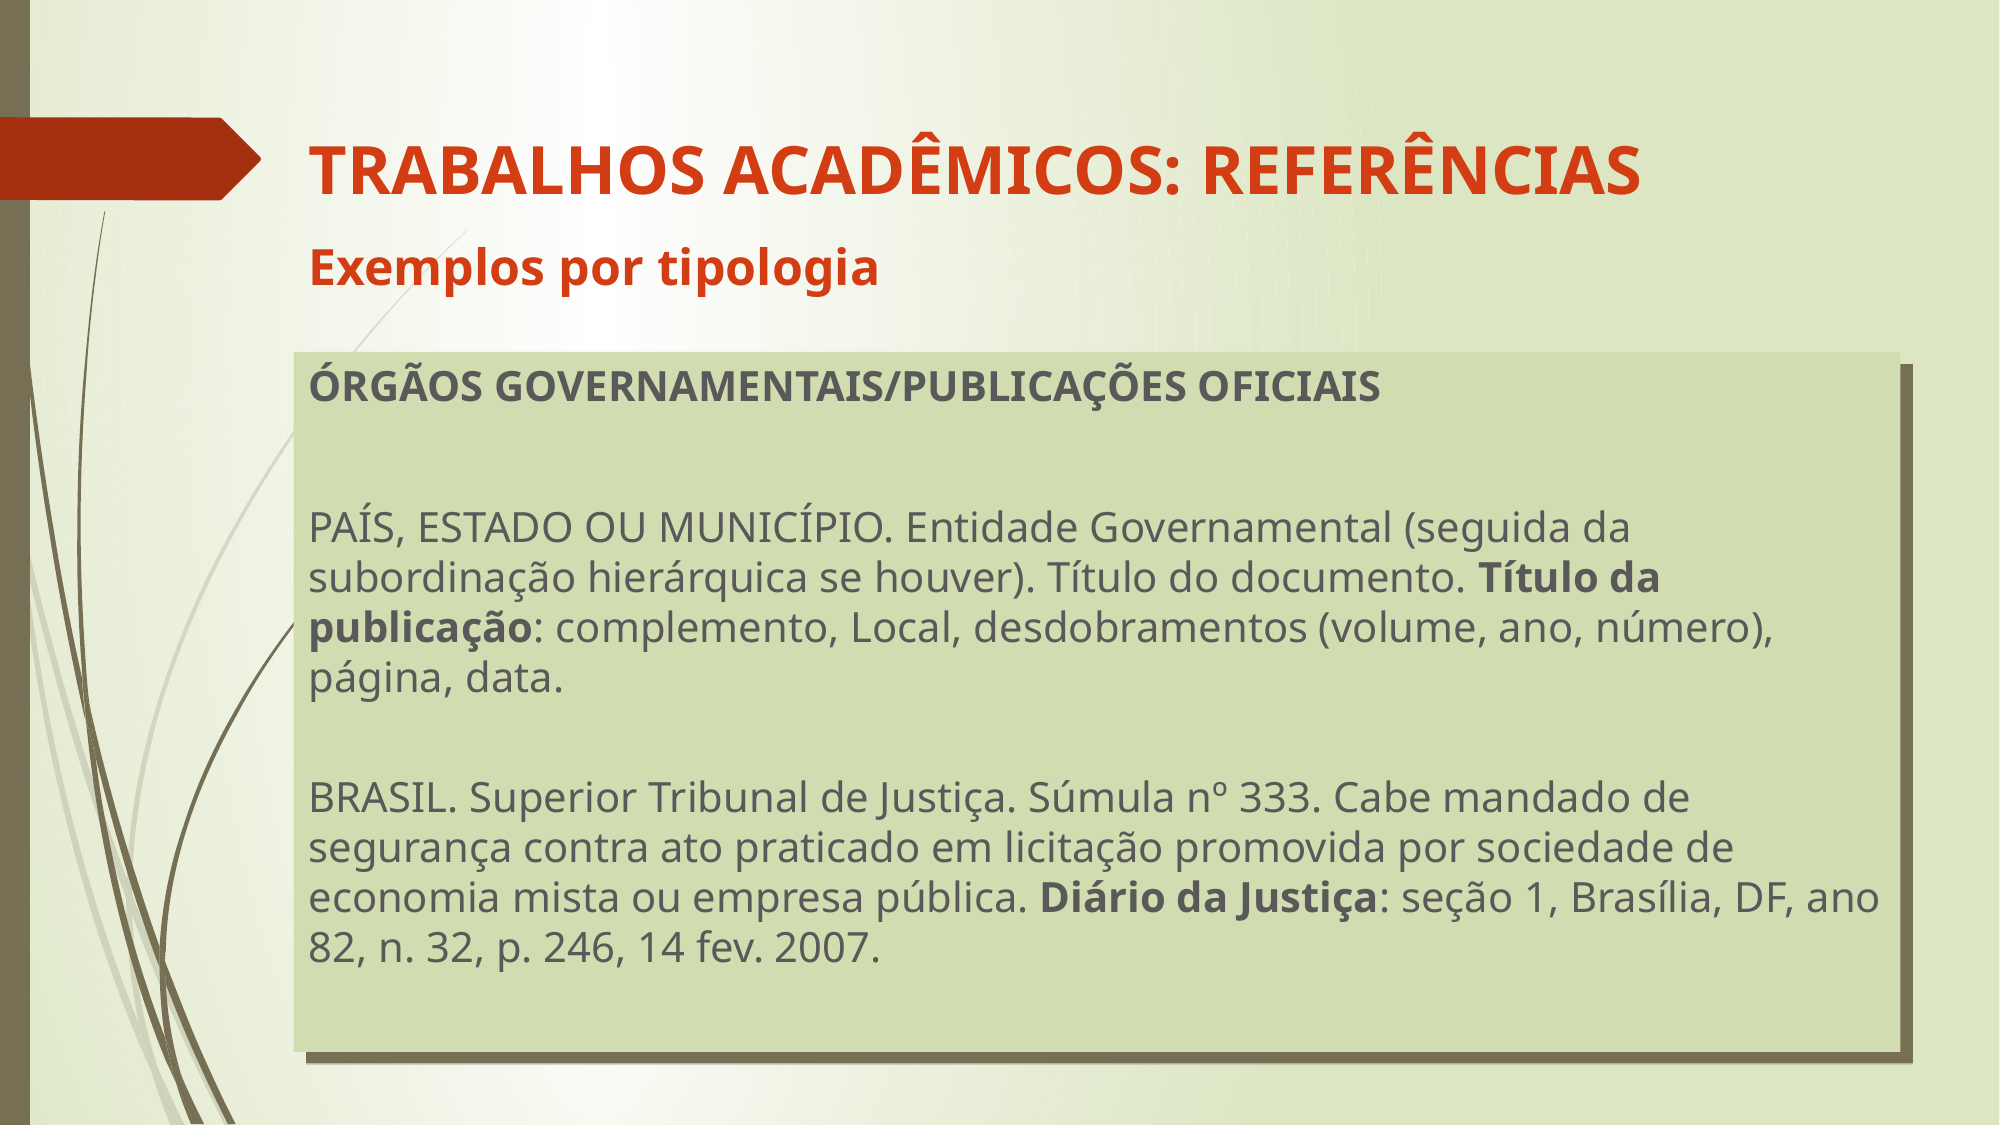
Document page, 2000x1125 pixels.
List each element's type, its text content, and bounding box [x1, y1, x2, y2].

text_box TRABALHOS ACADÊMICOS: REFERÊNCIAS [293, 120, 1937, 233]
text_box Exemplos por tipologia [293, 228, 1872, 330]
list ÓRGÃOS GOVERNAMENTAIS/PUBLICAÇÕES OFICIAIS PAÍS, ESTADO OU MUNICÍPIO. Entidade Governamental (seguida da subordinação hierárquica se houver). Título do documento. Título da publicação: complemento, Local, desdobramentos (volume, ano, número), página, data. BRASIL. Superior Tribunal de Justiça. Súmula nº 333. Cabe mandado de segurança contra ato praticado em licitação promovida por sociedade de economia mista ou empresa pública. Diário da Justiça: seção 1, Brasília, DF, ano 82, n. 32, p. 246, 14 fev. 2007. [293, 351, 1901, 1052]
